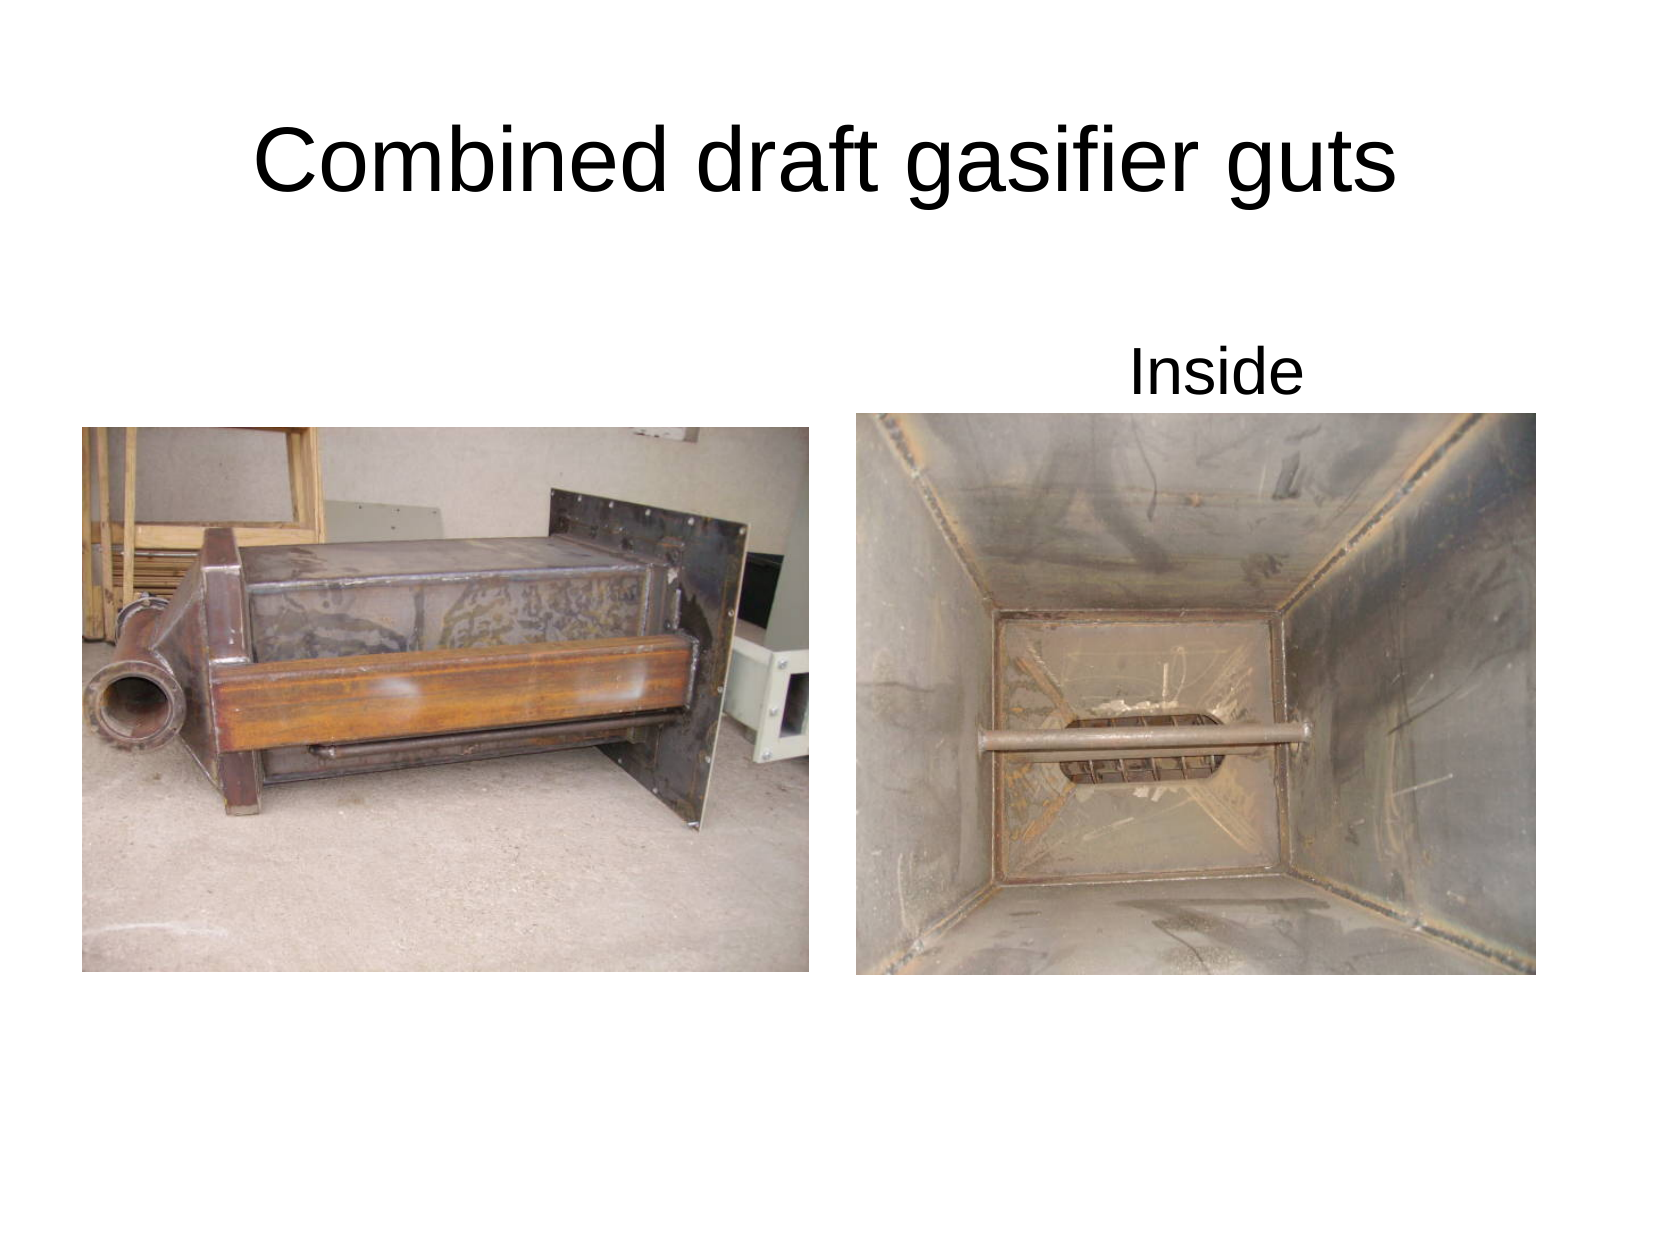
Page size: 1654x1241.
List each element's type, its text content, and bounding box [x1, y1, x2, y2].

picture [82, 427, 809, 972]
list Inside [845, 324, 1572, 1109]
picture [856, 413, 1536, 975]
title Combined draft gasifier guts [82, 56, 1571, 249]
